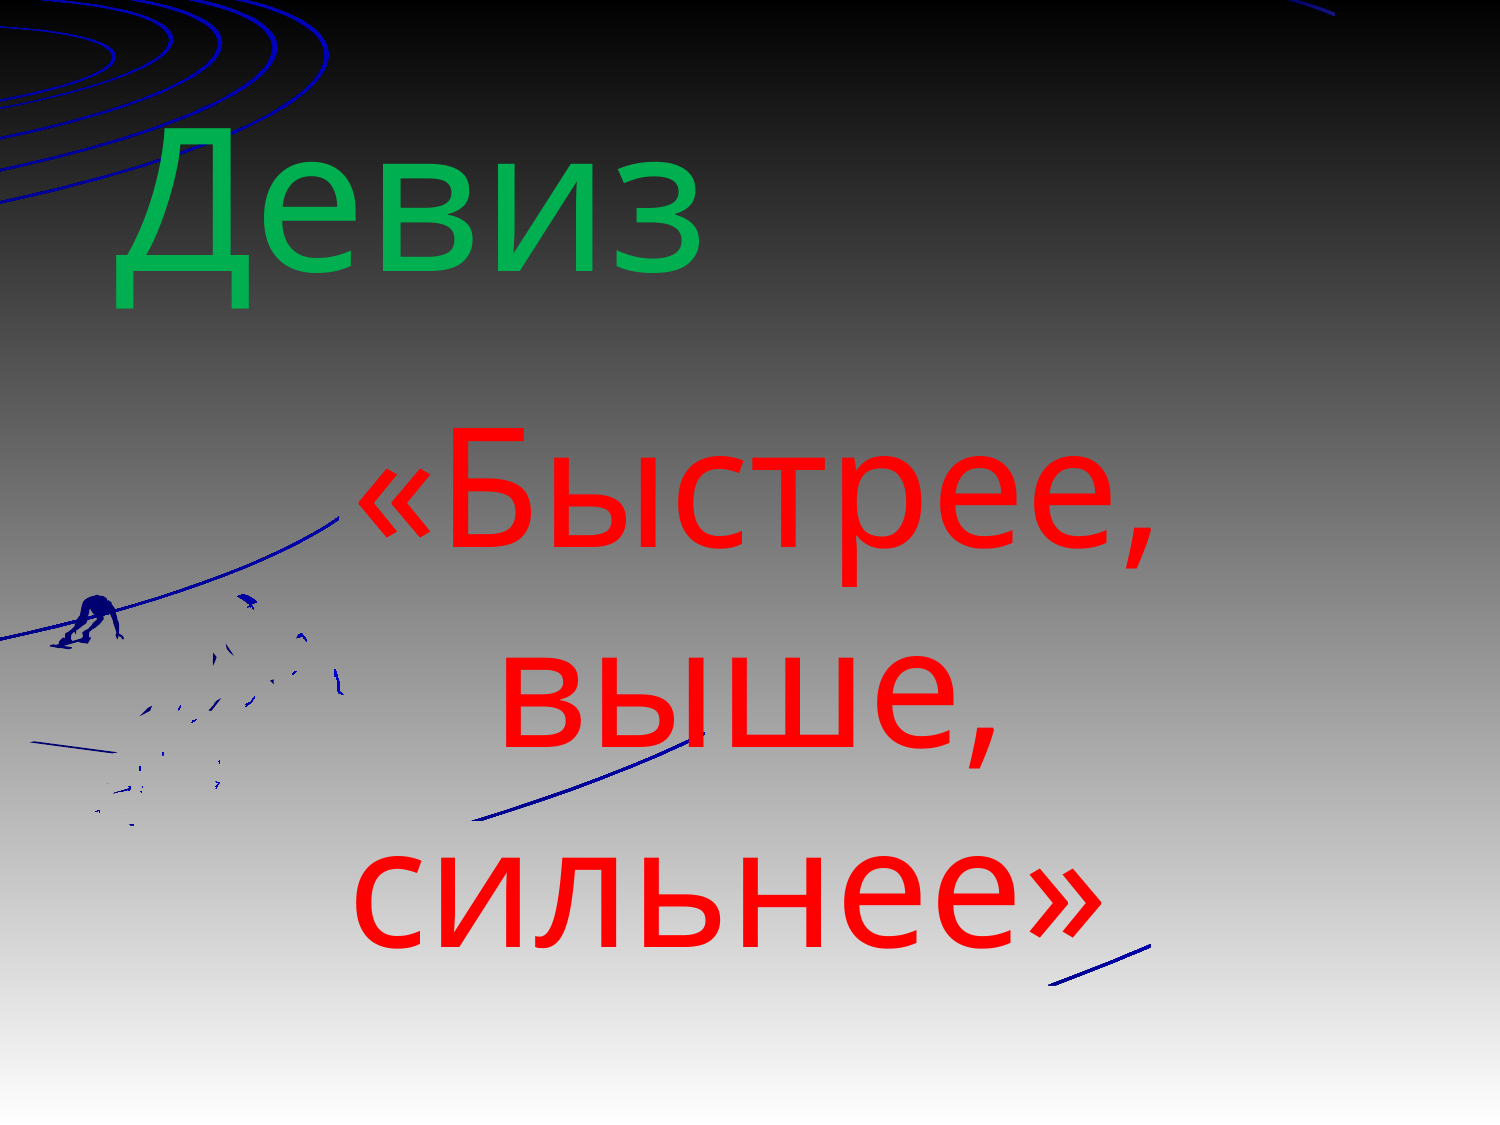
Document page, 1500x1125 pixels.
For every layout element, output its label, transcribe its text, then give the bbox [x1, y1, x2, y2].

subtitle «Быстрее, выше, сильнее» [135, 373, 1365, 973]
title Девиз [100, 78, 1376, 320]
